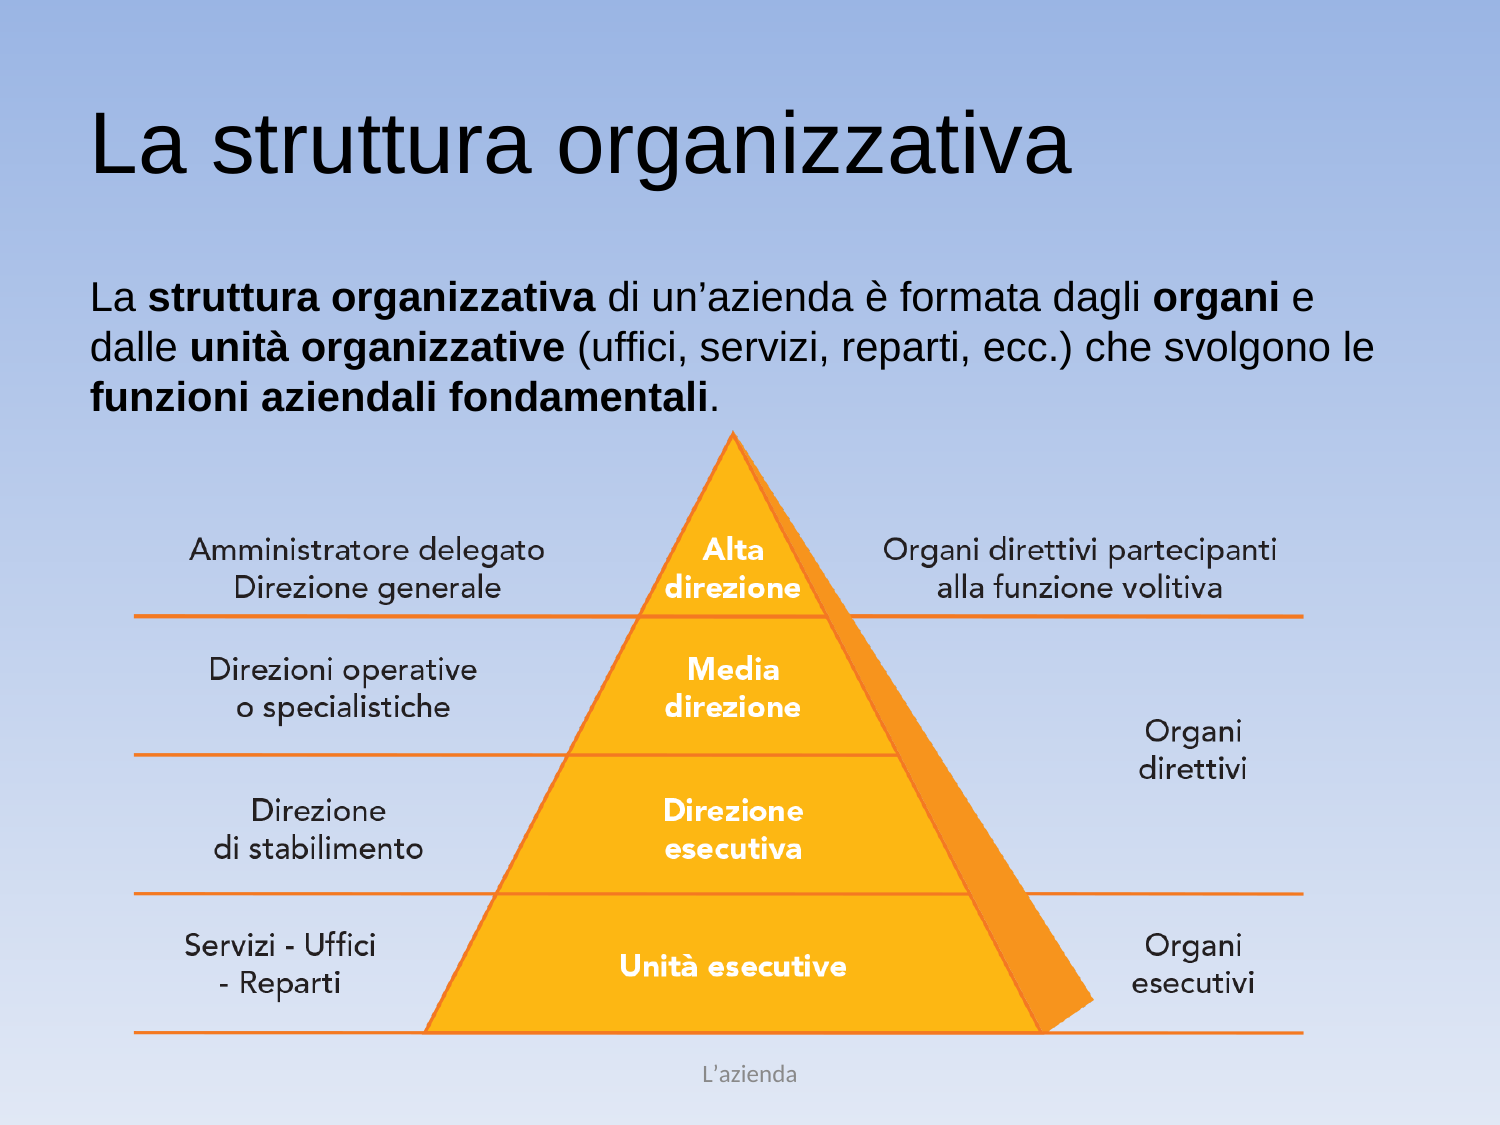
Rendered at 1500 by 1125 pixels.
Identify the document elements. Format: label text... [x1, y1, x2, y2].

picture [125, 425, 1310, 1043]
text_box L’azienda [512, 1043, 988, 1103]
text_box La struttura organizzativa di un’azienda è formata dagli organi e dalle unità organizzative (uffici, servizi, reparti, ecc.) che svolgono le funzioni aziendali fondamentali. [75, 262, 1426, 487]
text_box La struttura organizzativa [75, 45, 1426, 233]
